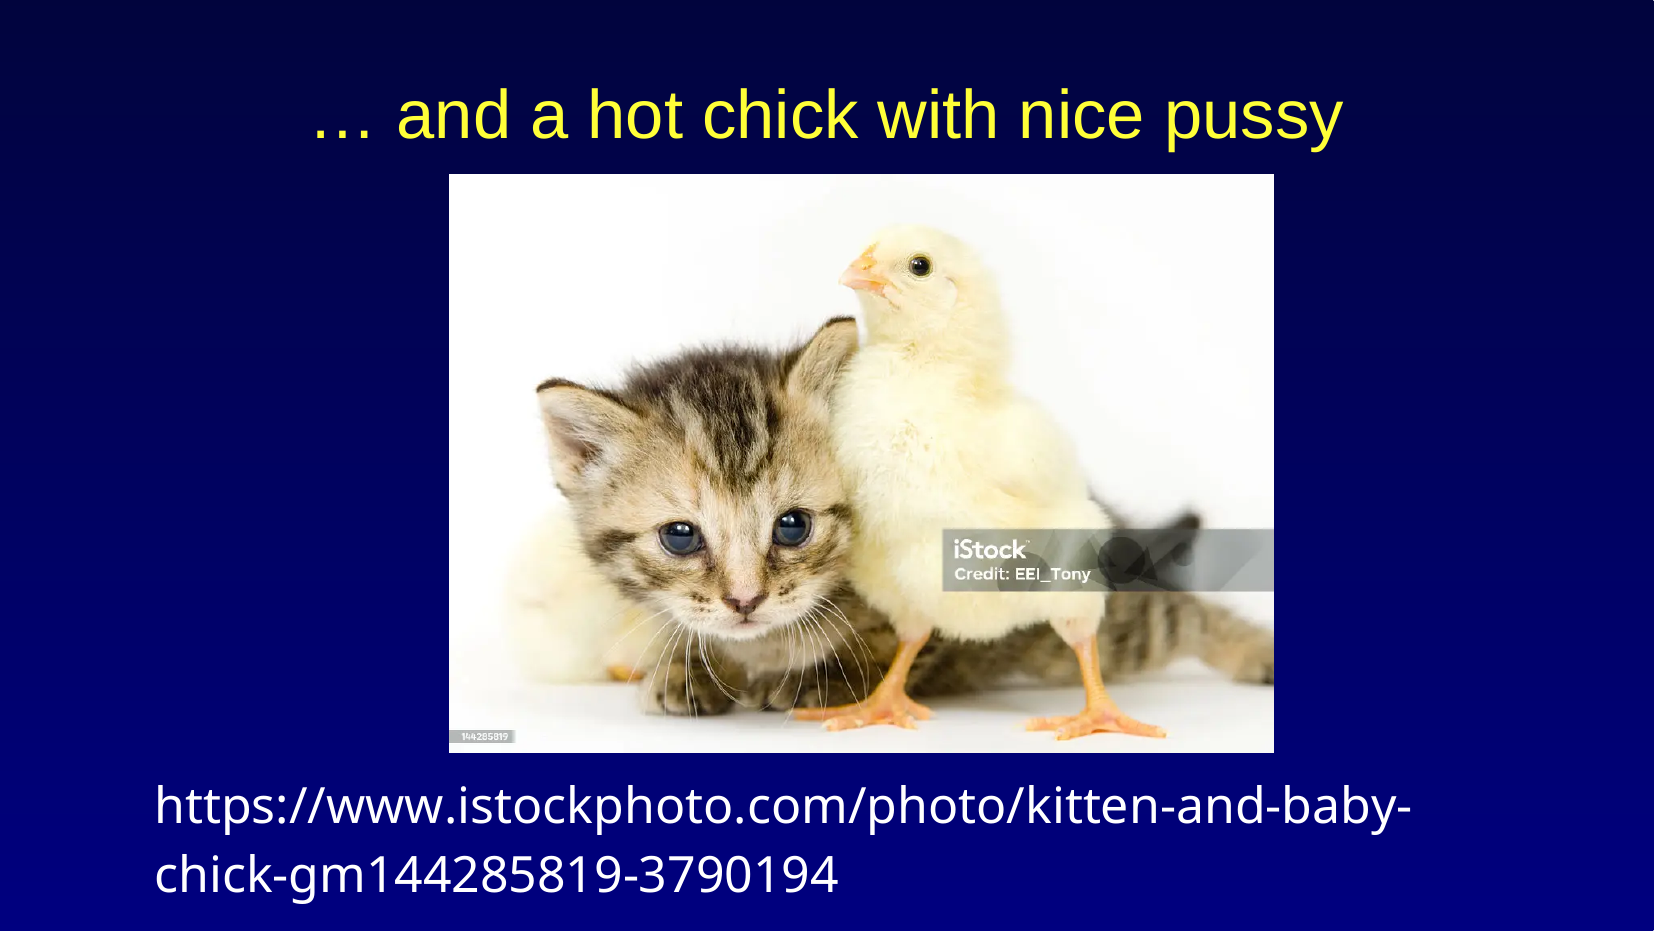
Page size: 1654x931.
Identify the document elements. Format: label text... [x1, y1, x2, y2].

title … and a hot chick with nice pussy [82, 37, 1571, 193]
picture [449, 174, 1274, 753]
text_box https://www.istockphoto.com/photo/kitten-and-baby-chick-gm144285819-3790194 [154, 770, 1459, 903]
